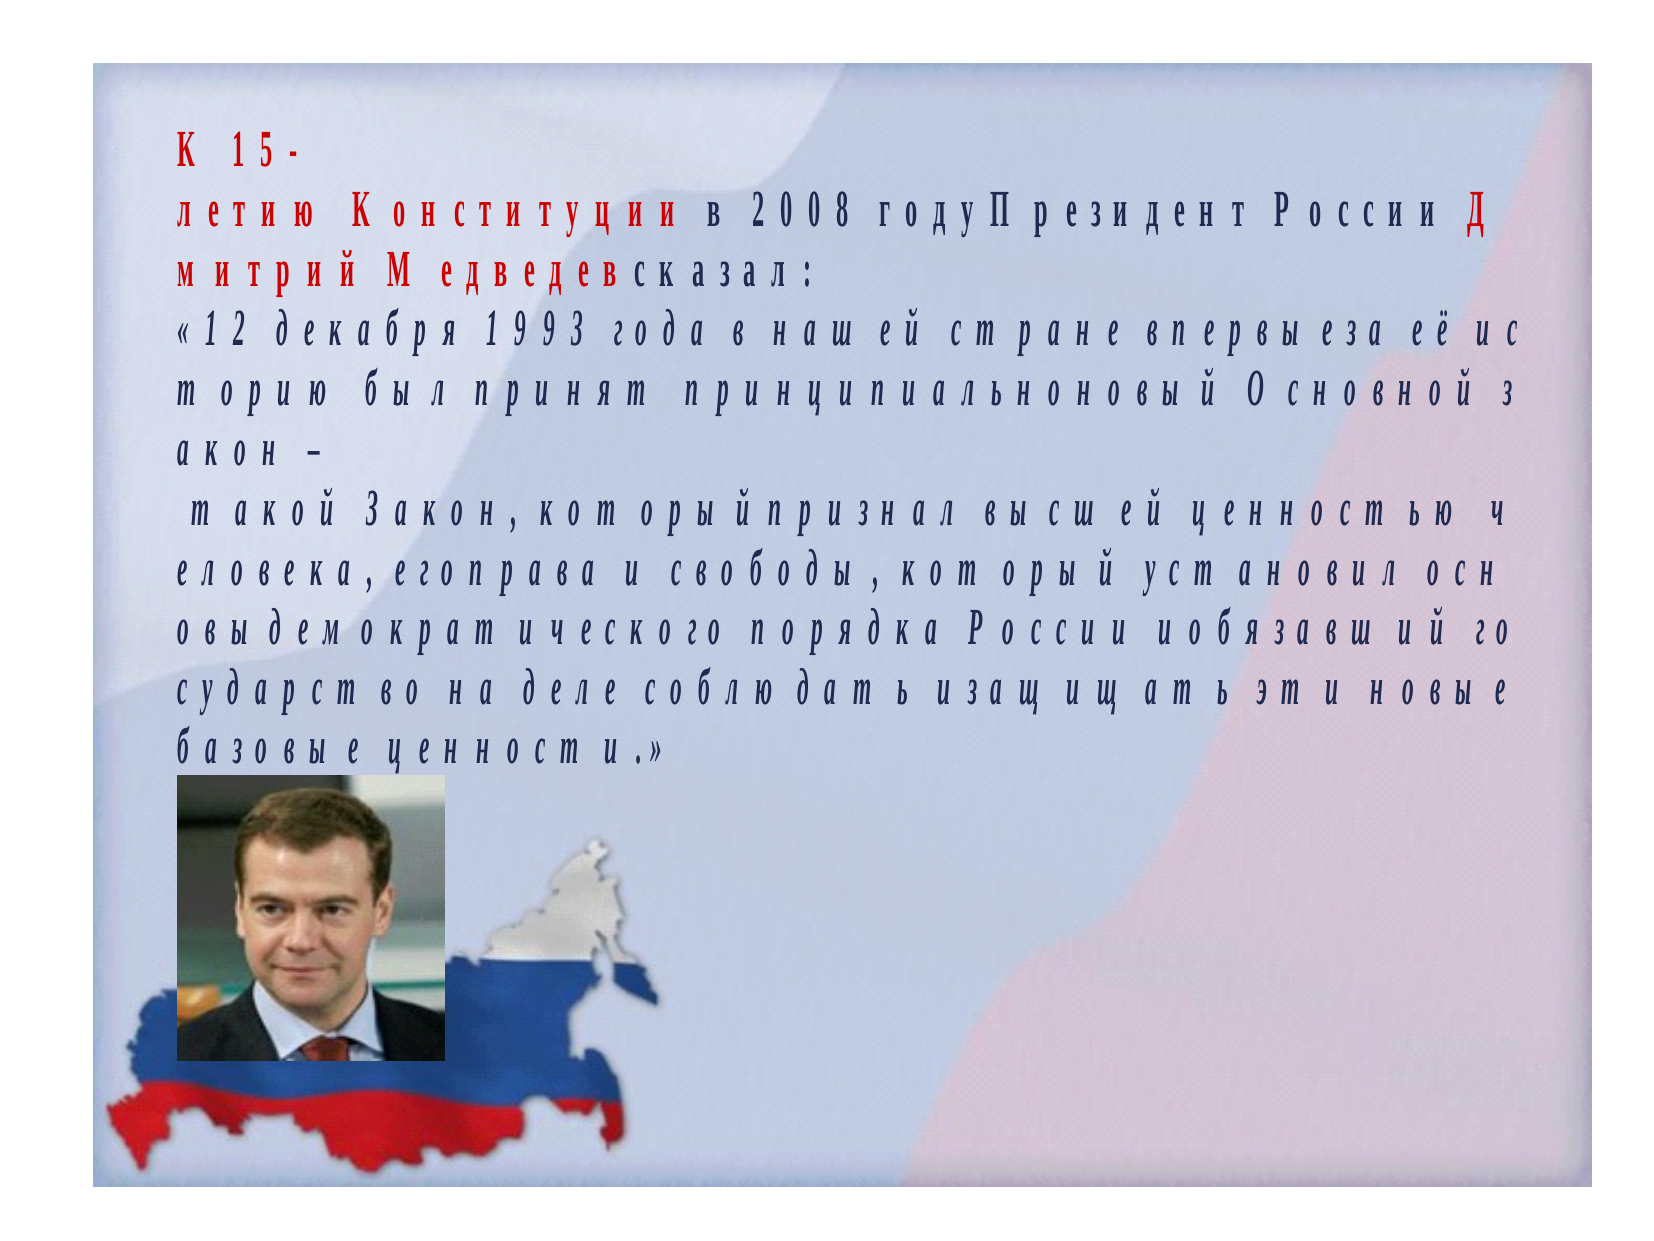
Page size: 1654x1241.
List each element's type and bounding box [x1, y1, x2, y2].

picture [93, 63, 1592, 1187]
